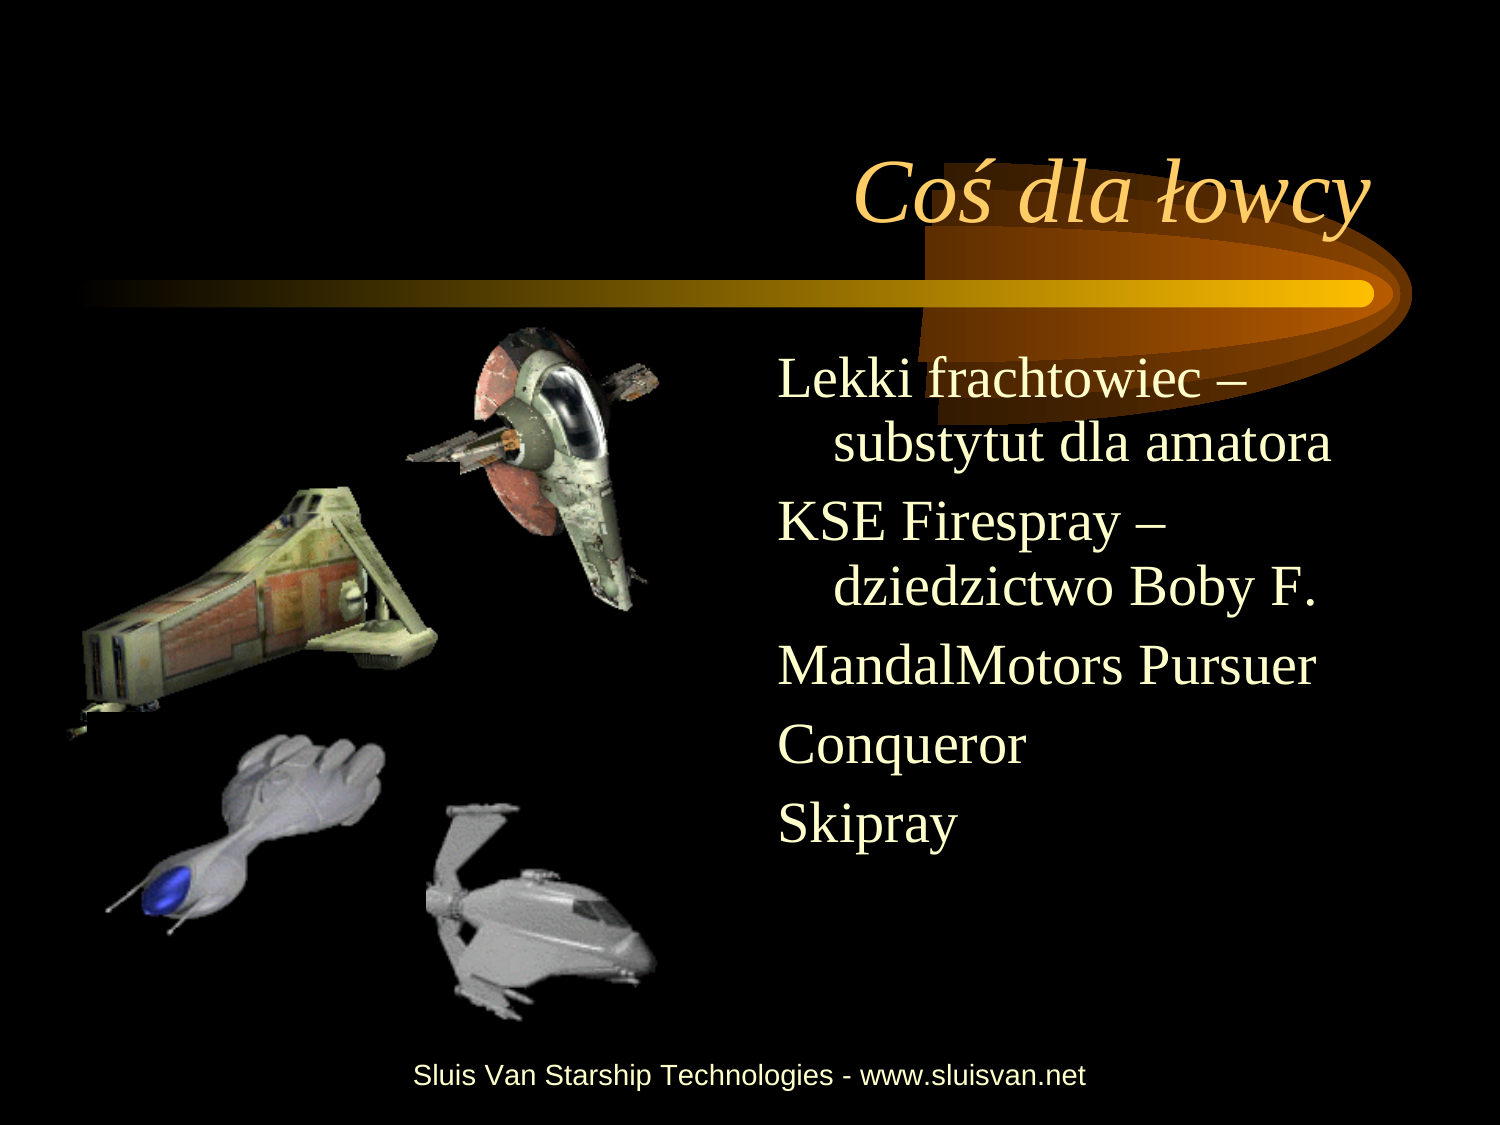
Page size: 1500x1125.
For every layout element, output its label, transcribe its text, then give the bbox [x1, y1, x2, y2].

list Lekki frachtowiec – substytut dla amatora KSE Firespray – dziedzictwo Boby F. MandalMotors Pursuer Conqueror Skipray [762, 337, 1388, 1013]
picture [37, 312, 713, 1041]
title Coś dla łowcy [112, 62, 1388, 250]
